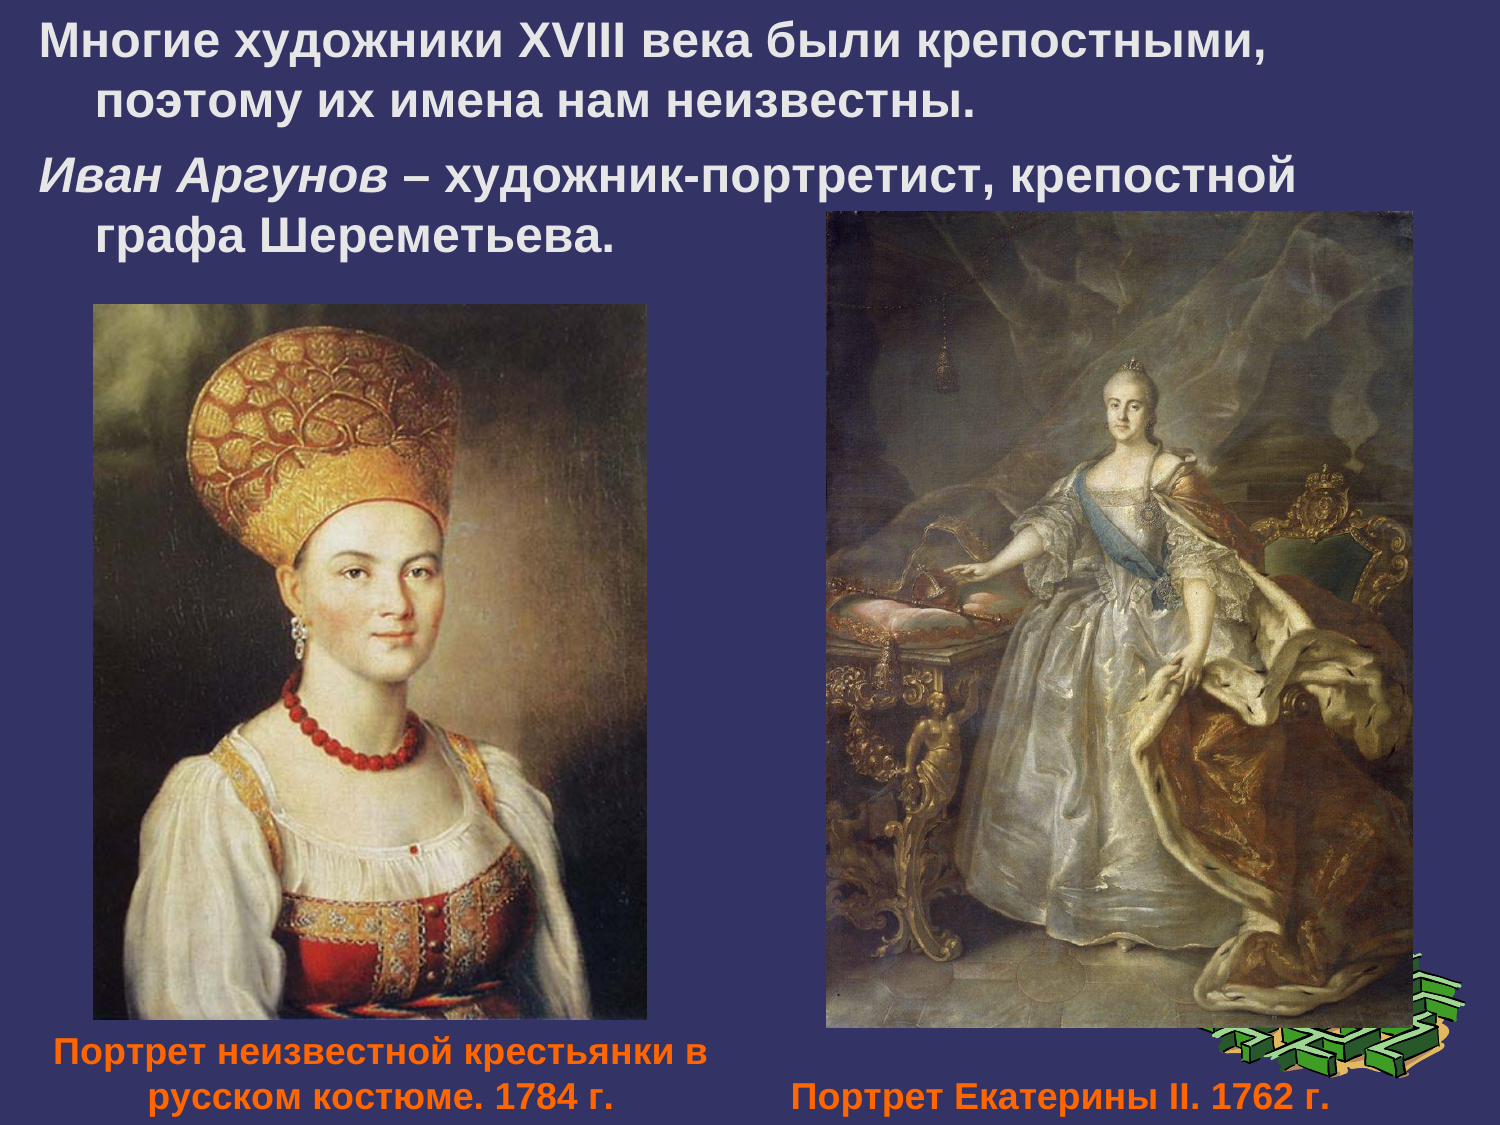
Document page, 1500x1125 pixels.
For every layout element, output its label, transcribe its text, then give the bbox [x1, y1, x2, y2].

picture [826, 211, 1413, 1028]
text_box Портрет Екатерины II. 1762 г. [786, 1064, 1366, 1125]
list Многие художники XVIII века были крепостными, поэтому их имена нам неизвестны. Иван Аргунов – художник-портретист, крепостной графа Шереметьева. [23, 0, 1465, 305]
picture [93, 304, 647, 1018]
text_box Портрет неизвестной крестьянки в русском костюме. 1784 г. [0, 1018, 786, 1125]
